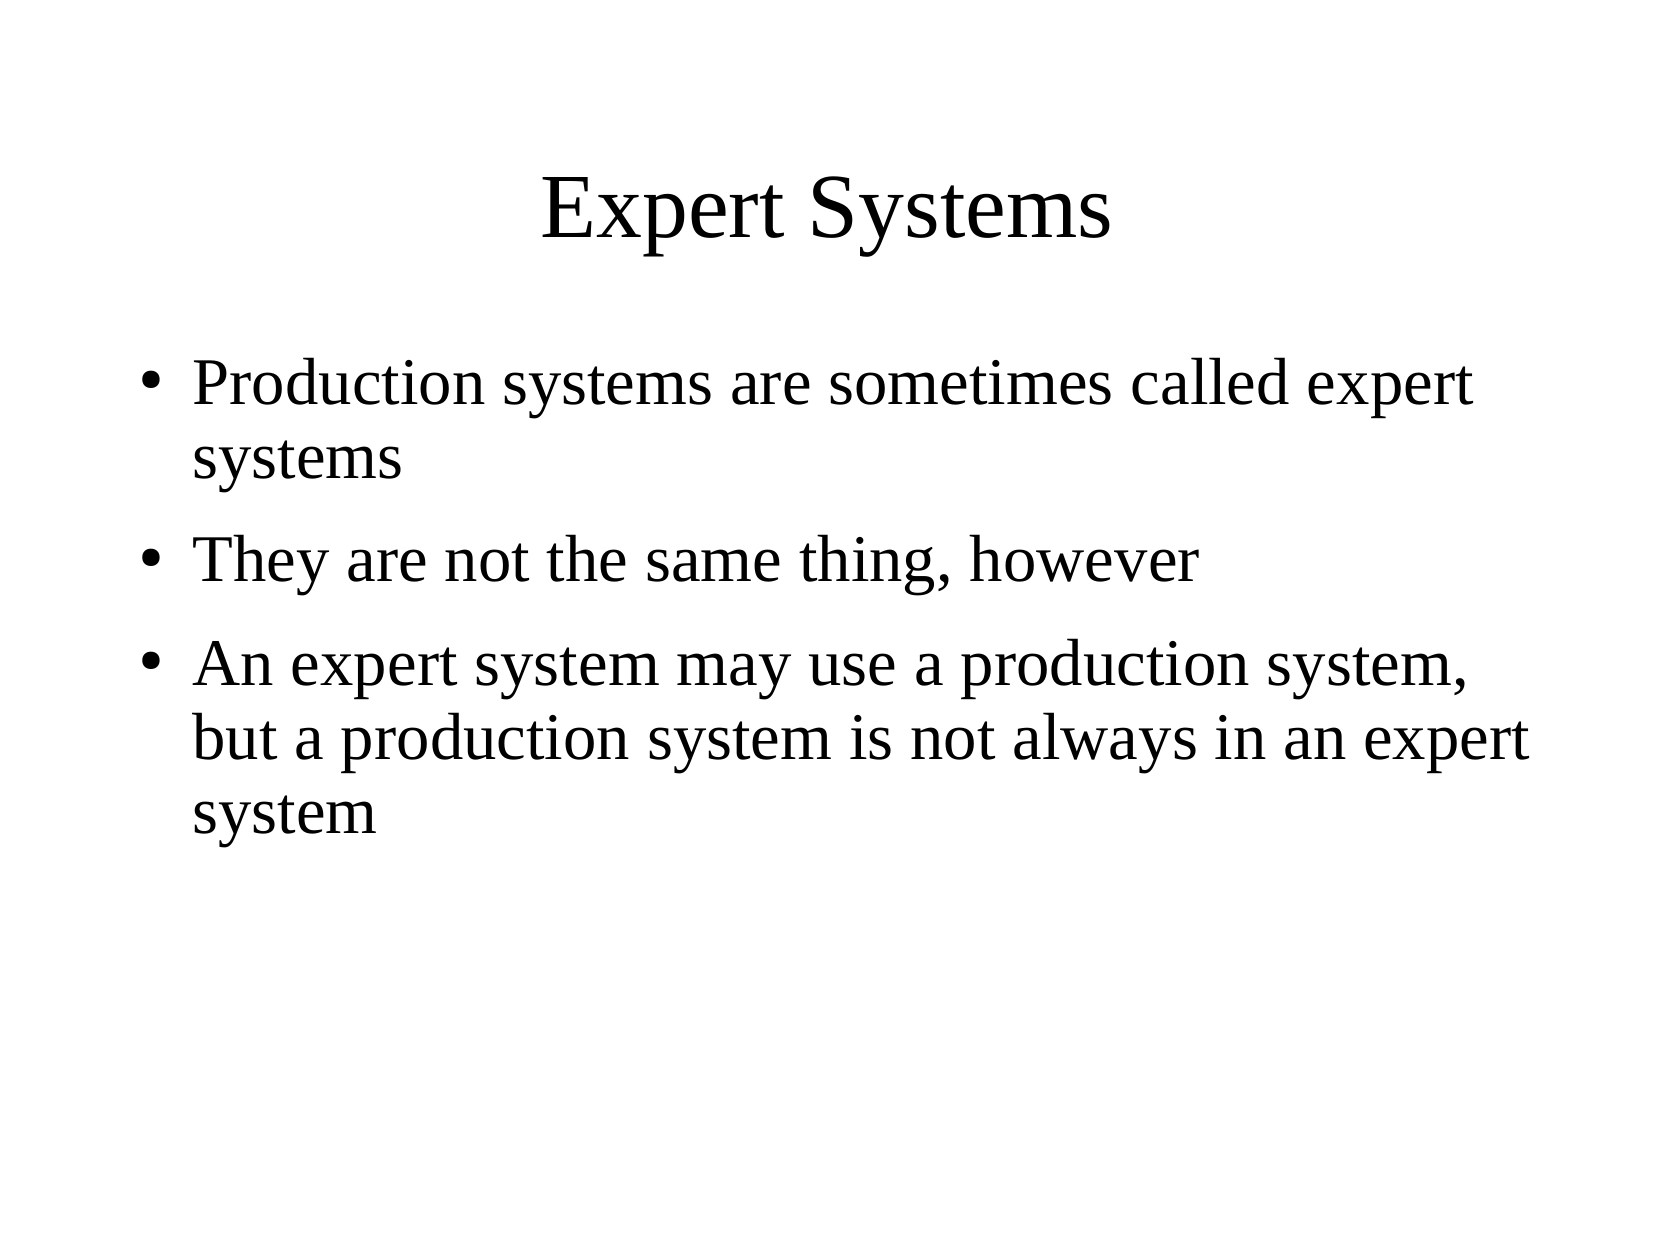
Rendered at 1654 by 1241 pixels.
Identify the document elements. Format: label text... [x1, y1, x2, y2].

title Expert Systems [121, 102, 1534, 311]
list Production systems are sometimes called expert systems They are not the same thing, however An expert system may use a production system, but a production system is not always in an expert system [121, 344, 1534, 1127]
